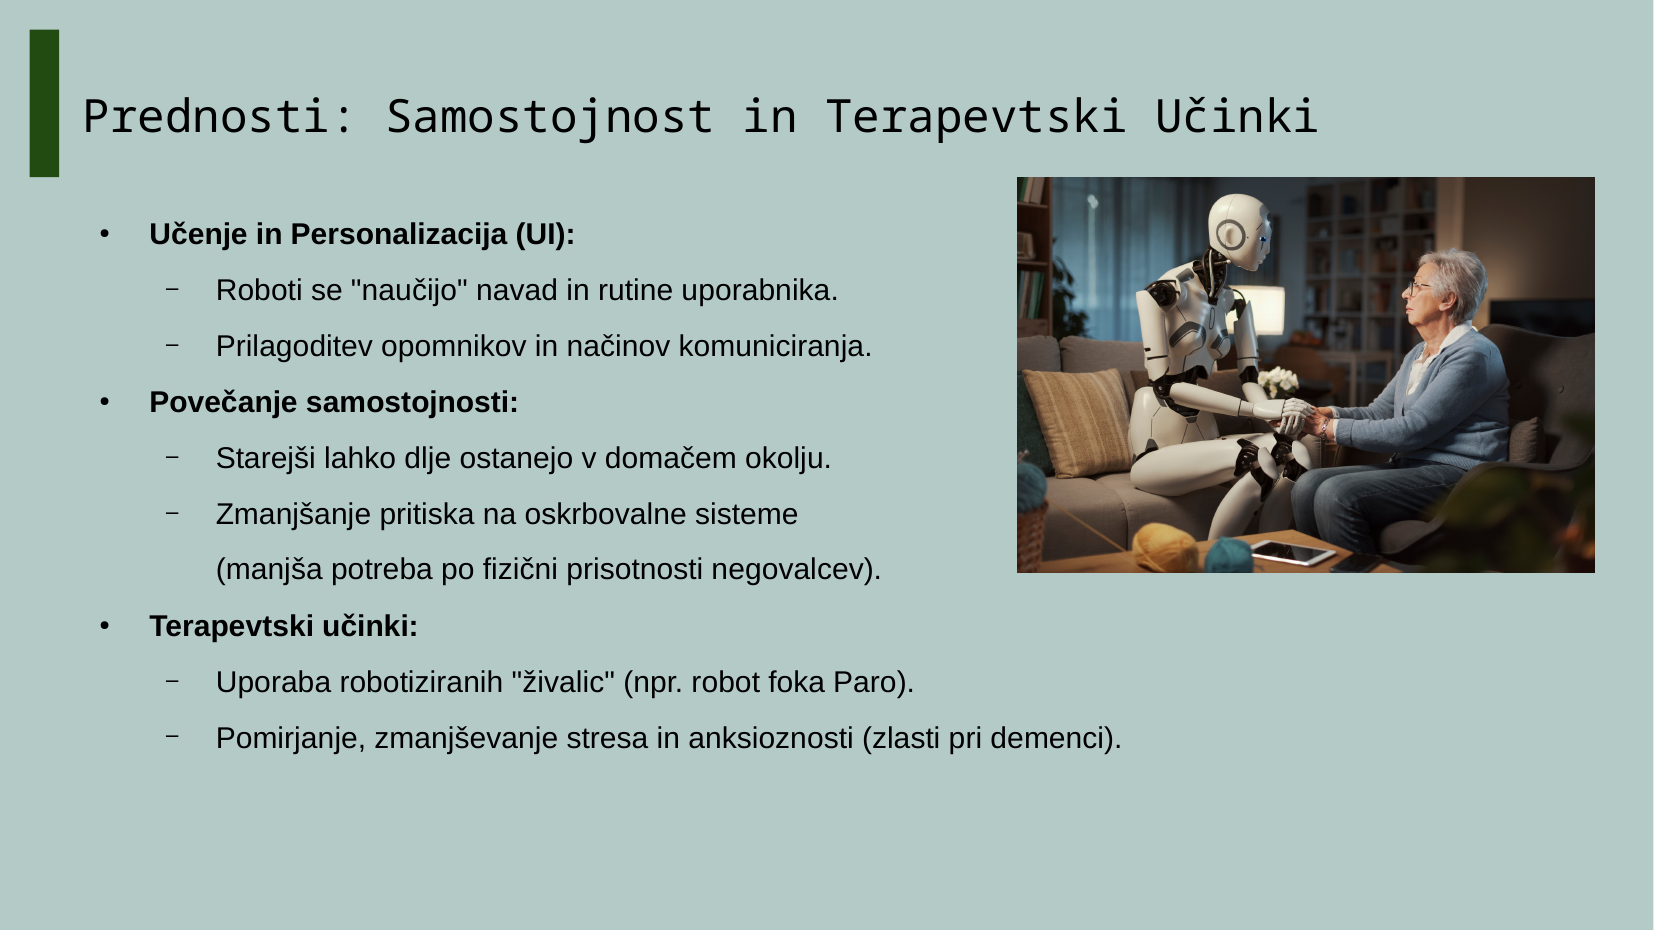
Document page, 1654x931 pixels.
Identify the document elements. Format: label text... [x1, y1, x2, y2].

list Učenje in Personalizacija (UI): Roboti se "naučijo" navad in rutine uporabnika. Prilagoditev opomnikov in načinov komuniciranja. Povečanje samostojnosti: Starejši lahko dlje ostanejo v domačem okolju. Zmanjšanje pritiska na oskrbovalne sisteme (manjša potreba po fizični prisotnosti negovalcev). Terapevtski učinki: Uporaba robotiziranih "živalic" (npr. robot foka Paro). Pomirjanje, zmanjševanje stresa in anksioznosti (zlasti pri demenci). [82, 217, 1571, 758]
title Prednosti: Samostojnost in Terapevtski Učinki [82, 37, 1571, 193]
text_box [29, 29, 60, 178]
picture [1017, 177, 1595, 573]
